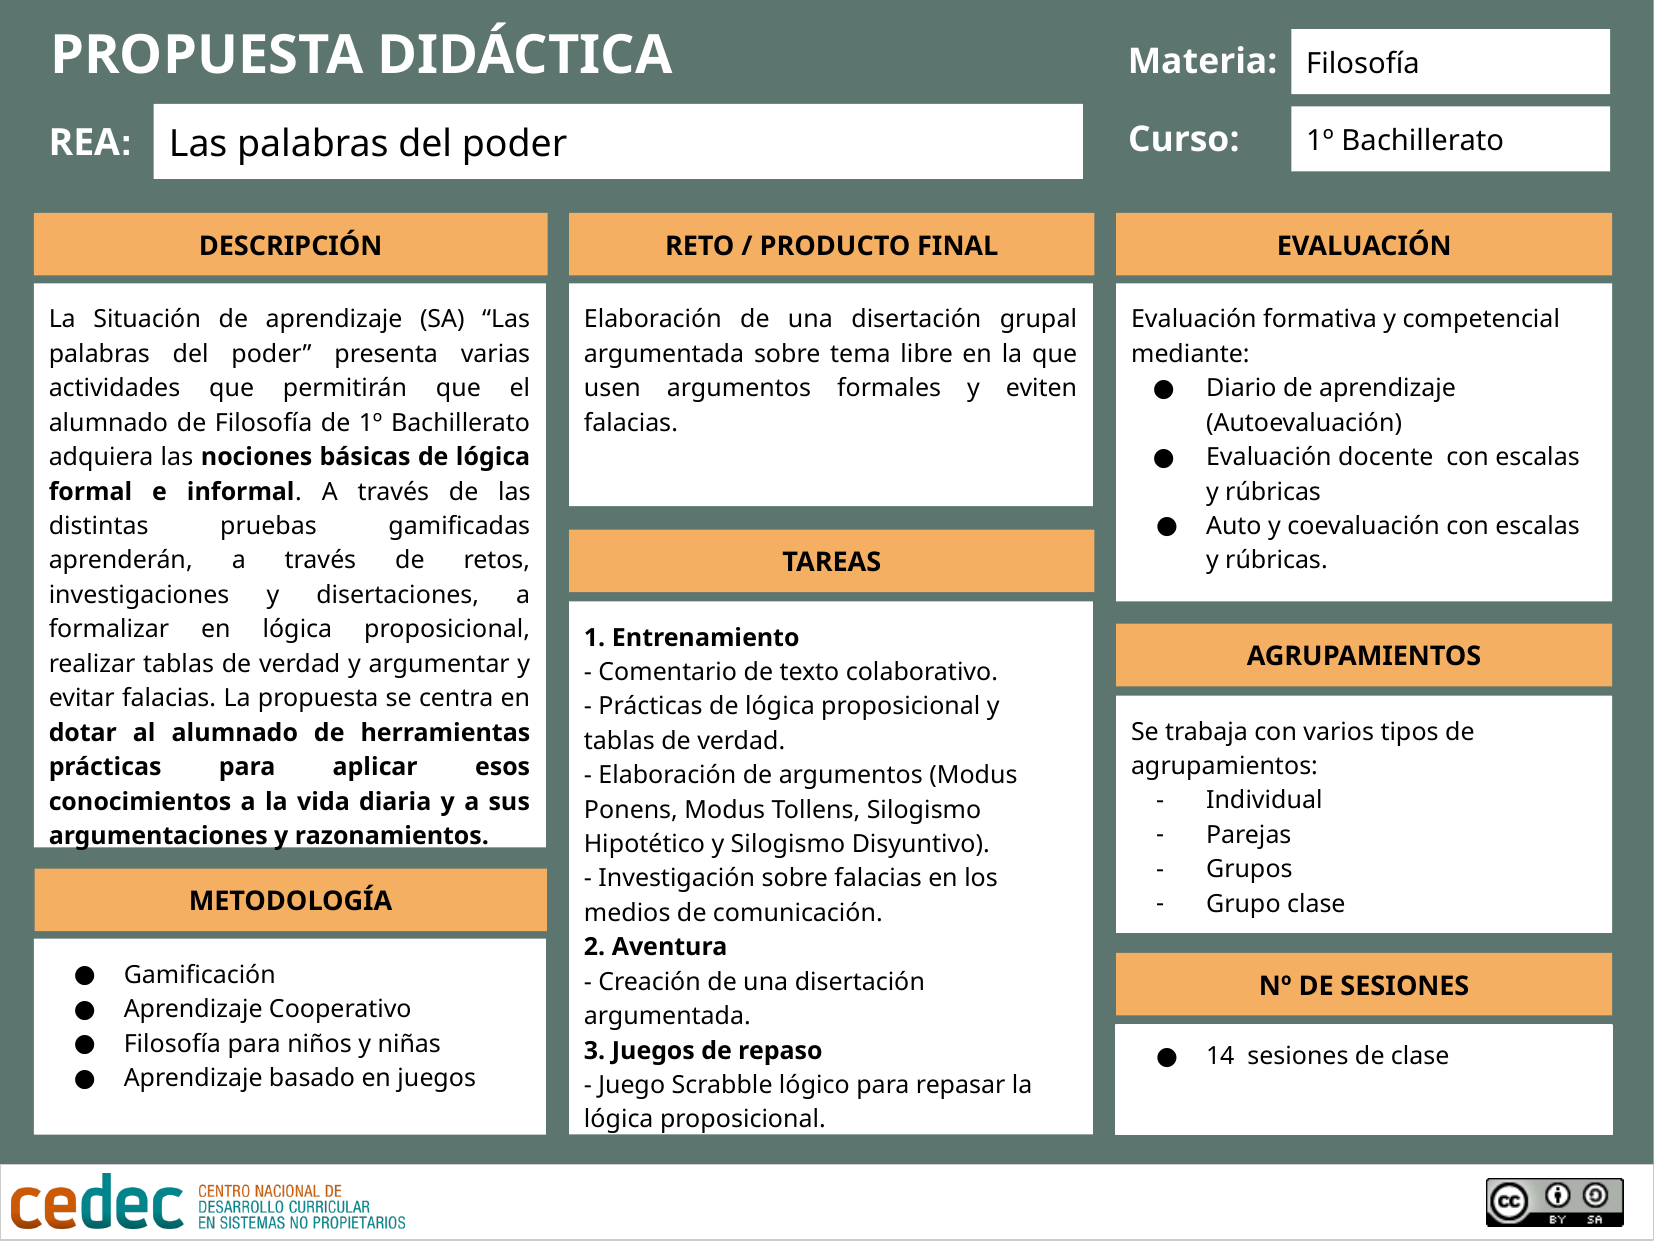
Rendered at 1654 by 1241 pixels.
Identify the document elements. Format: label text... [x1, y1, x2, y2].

text_box Elaboración de una disertación grupal argumentada sobre tema libre en la que usen argumentos formales y eviten falacias. [569, 283, 1093, 507]
text_box Se trabaja con varios tipos de agrupamientos: Individual Parejas Grupos Grupo clase [1116, 695, 1613, 933]
text_box Filosofía [1291, 29, 1611, 95]
text_box [0, 1164, 1654, 1241]
text_box RETO / PRODUCTO FINAL [569, 212, 1095, 276]
text_box Nº DE SESIONES [1116, 952, 1613, 1016]
text_box Curso: [1113, 109, 1303, 173]
text_box Materia: [1113, 30, 1291, 94]
text_box REA: [33, 110, 153, 174]
text_box 14 sesiones de clase [1116, 1024, 1613, 1135]
picture [1486, 1178, 1624, 1227]
text_box Gamificación Aprendizaje Cooperativo Filosofía para niños y niñas Aprendizaje basado en juegos [33, 938, 546, 1135]
text_box 1. Entrenamiento - Comentario de texto colaborativo. - Prácticas de lógica proposicional y tablas de verdad. - Elaboración de argumentos (Modus Ponens, Modus Tollens, Silogismo Hipotético y Silogismo Disyuntivo). - Investigación sobre falacias en los medios de comunicación. 2. Aventura - Creación de una disertación argumentada. 3. Juegos de repaso - Juego Scrabble lógico para repasar la lógica proposicional. [569, 601, 1093, 1135]
text_box La Situación de aprendizaje (SA) “Las palabras del poder” presenta varias actividades que permitirán que el alumnado de Filosofía de 1º Bachillerato adquiera las nociones básicas de lógica formal e informal. A través de las distintas pruebas gamificadas aprenderán, a través de retos, investigaciones y disertaciones, a formalizar en lógica proposicional, realizar tablas de verdad y argumentar y evitar falacias. La propuesta se centra en dotar al alumnado de herramientas prácticas para aplicar esos conocimientos a la vida diaria y a sus argumentaciones y razonamientos. [33, 283, 546, 848]
text_box EVALUACIÓN [1116, 212, 1613, 276]
text_box AGRUPAMIENTOS [1116, 623, 1613, 687]
text_box Las palabras del poder [153, 103, 1083, 179]
text_box DESCRIPCIÓN [33, 212, 548, 276]
text_box PROPUESTA DIDÁCTICA [35, 11, 1028, 110]
picture [11, 1173, 405, 1229]
text_box 1º Bachillerato [1291, 106, 1611, 172]
text_box Evaluación formativa y competencial mediante: Diario de aprendizaje (Autoevaluación) Evaluación docente con escalas y rúbricas Auto y coevaluación con escalas y rúbricas. [1116, 283, 1613, 602]
text_box METODOLOGÍA [34, 868, 547, 932]
text_box TAREAS [569, 529, 1095, 593]
